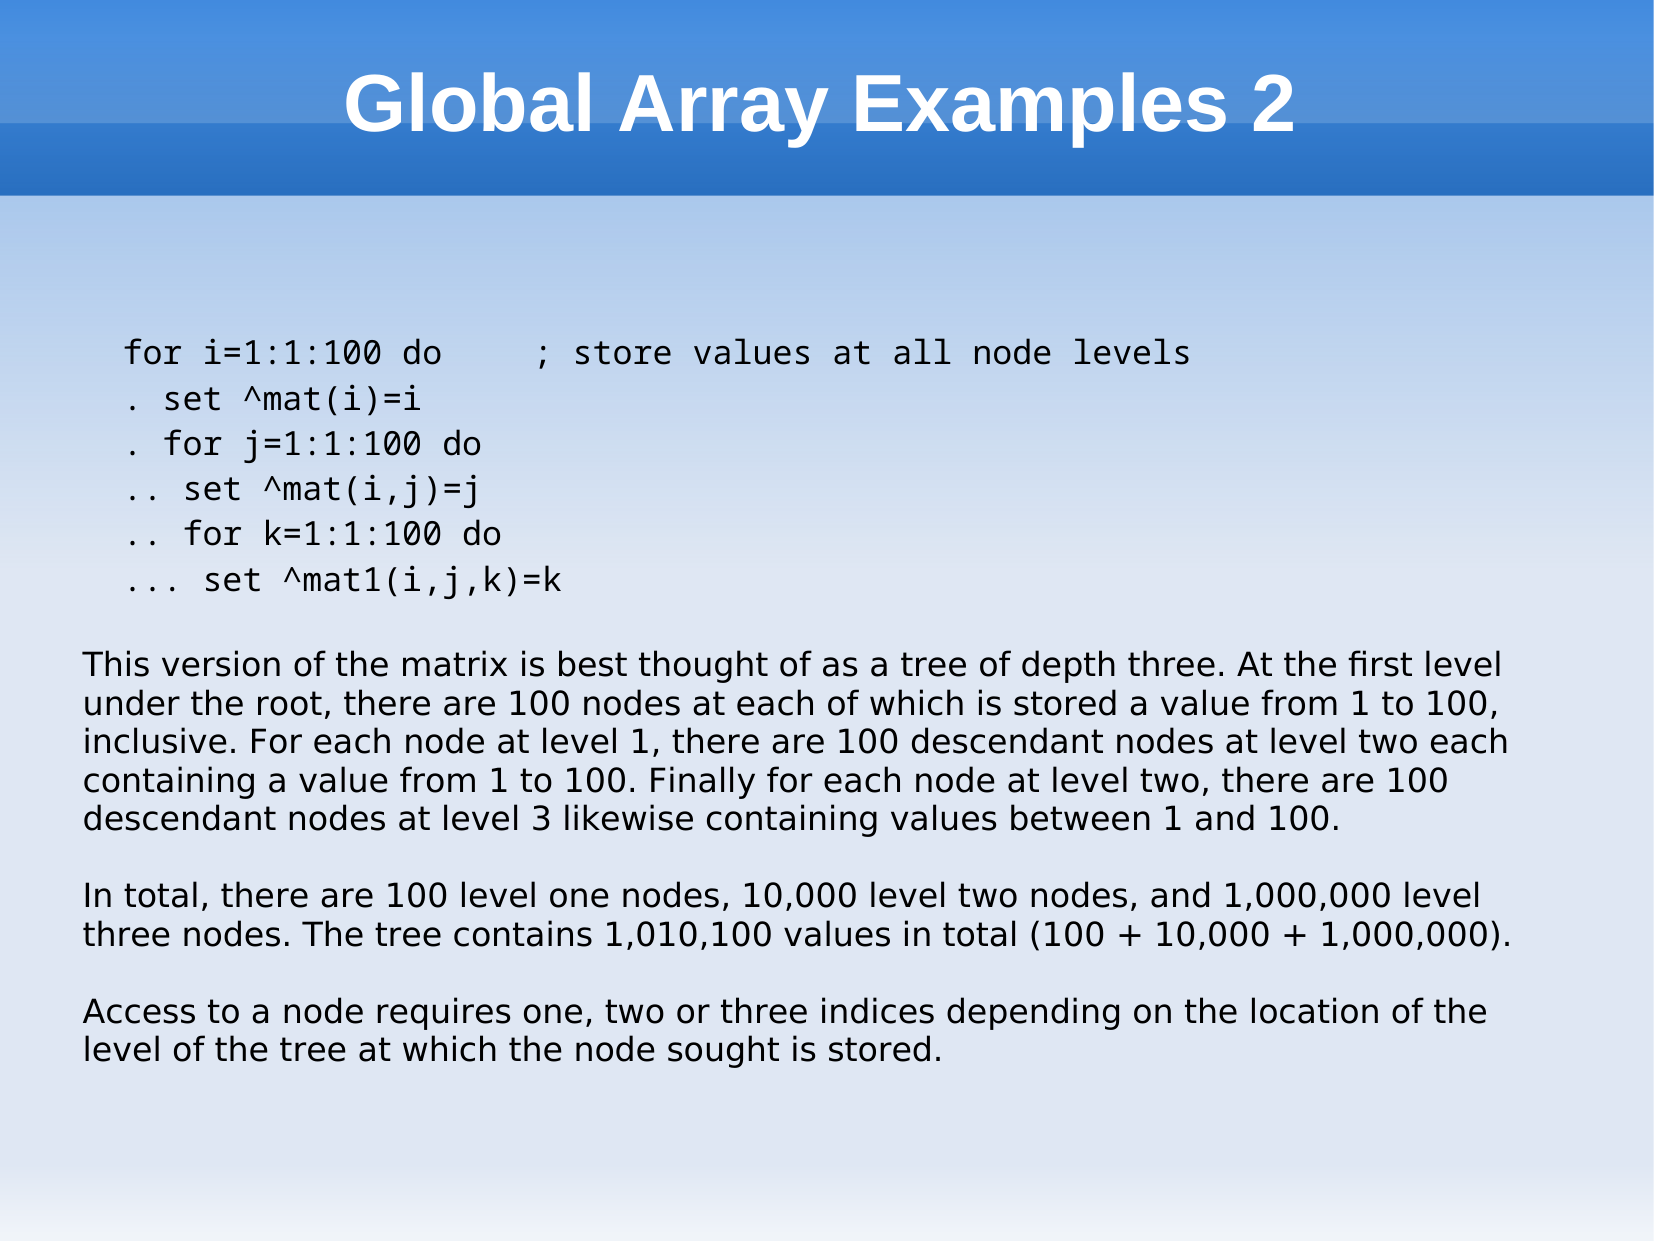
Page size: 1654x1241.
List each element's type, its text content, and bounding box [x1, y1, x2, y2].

title Global Array Examples 2 [76, 0, 1565, 208]
subtitle for i=1:1:100 do ; store values at all node levels . set ^mat(i)=i . for j=1:1:100 do .. set ^mat(i,j)=j .. for k=1:1:100 do ... set ^mat1(i,j,k)=k This version of the matrix is best thought of as a tree of depth three. At the first level under the root, there are 100 nodes at each of which is stored a value from 1 to 100, inclusive. For each node at level 1, there are 100 descendant nodes at level two each containing a value from 1 to 100. Finally for each node at level two, there are 100 descendant nodes at level 3 likewise containing values between 1 and 100. In total, there are 100 level one nodes, 10,000 level two nodes, and 1,000,000 level three nodes. The tree contains 1,010,100 values in total (100 + 10,000 + 1,000,000). Access to a node requires one, two or three indices depending on the location of the level of the tree at which the node sought is stored. [82, 290, 1571, 1109]
picture [0, 0, 1654, 1241]
